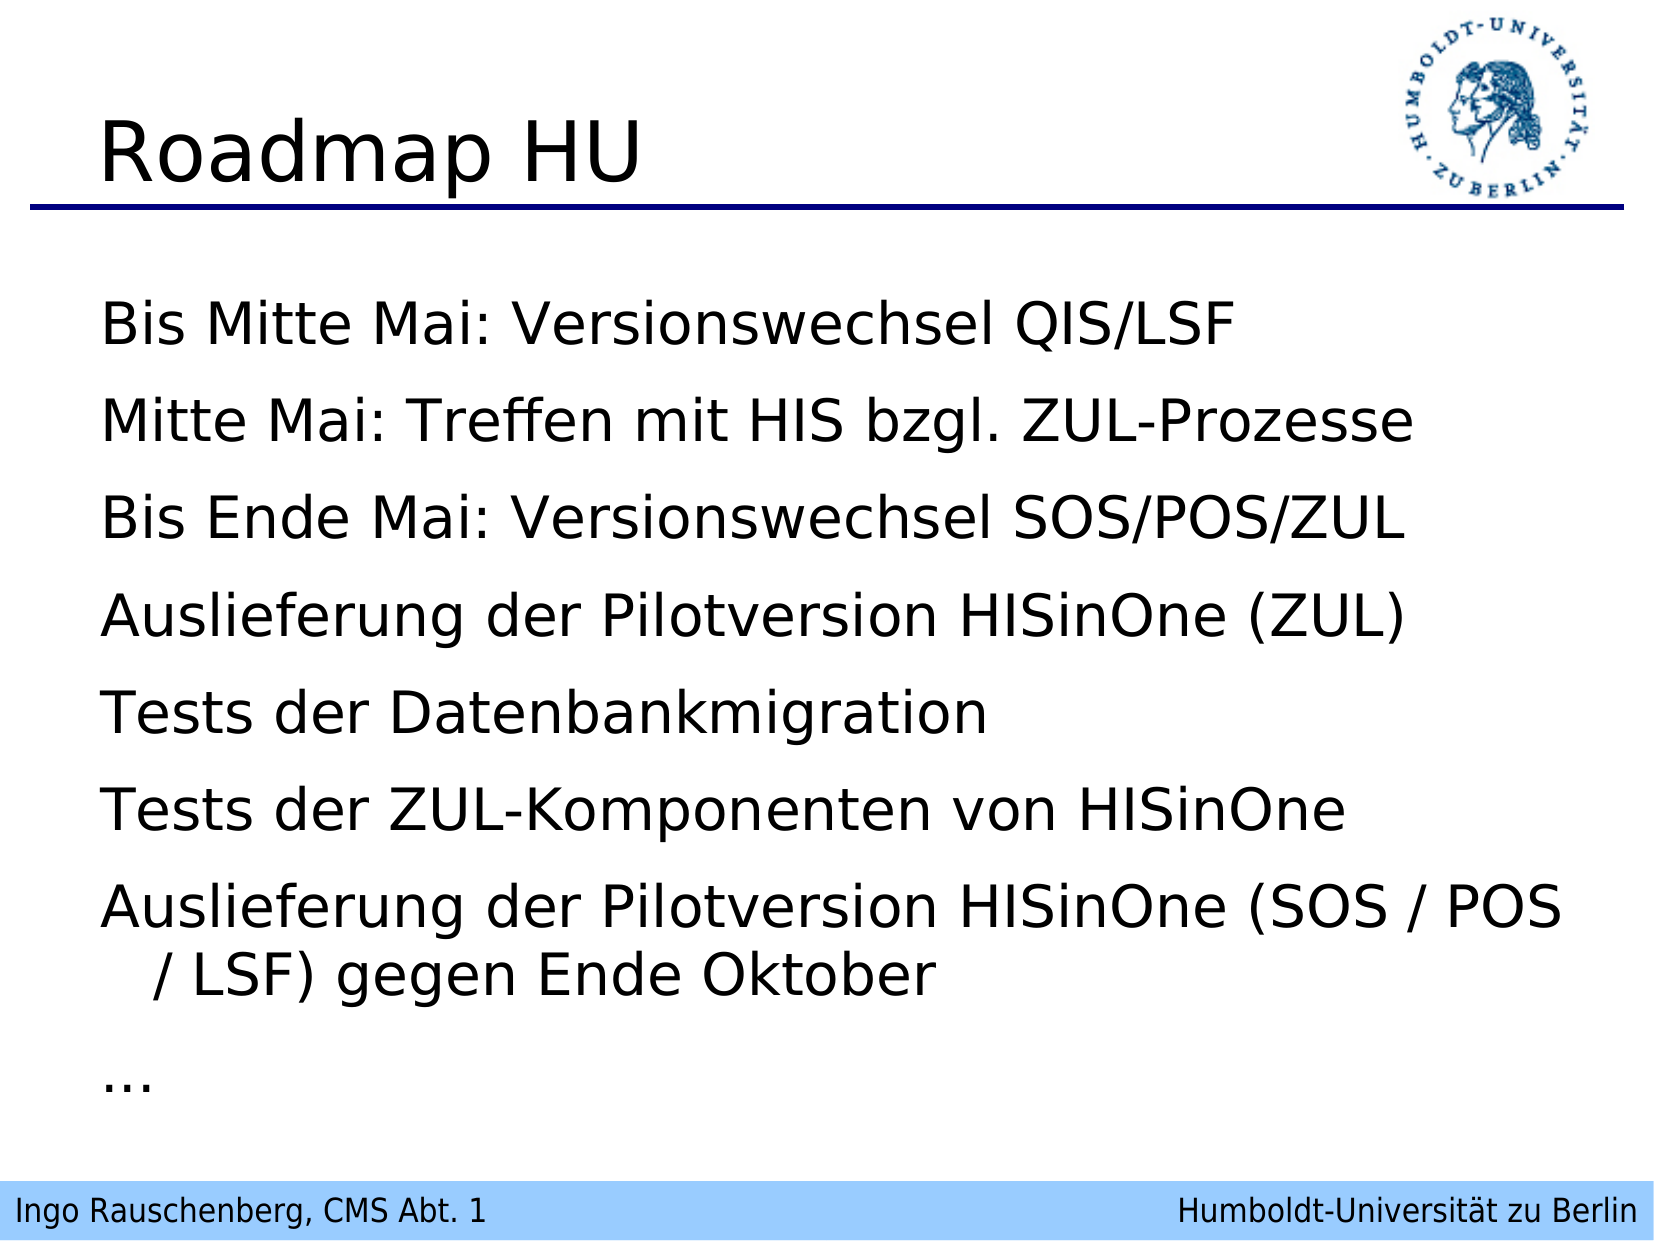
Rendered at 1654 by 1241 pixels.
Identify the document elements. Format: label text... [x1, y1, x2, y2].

title Roadmap HU [82, 41, 1571, 265]
text_box Ingo Rauschenberg, CMS Abt. 1 [0, 1181, 826, 1241]
text_box Humboldt-Universität zu Berlin [826, 1181, 1654, 1241]
list Bis Mitte Mai: Versionswechsel QIS/LSF Mitte Mai: Treffen mit HIS bzgl. ZUL-Prozesse Bis Ende Mai: Versionswechsel SOS/POS/ZUL Auslieferung der Pilotversion HISinOne (ZUL) Tests der Datenbankmigration Tests der ZUL-Komponenten von HISinOne Auslieferung der Pilotversion HISinOne (SOS / POS / LSF) gegen Ende Oktober ... [82, 290, 1571, 1107]
picture [1398, 10, 1595, 204]
